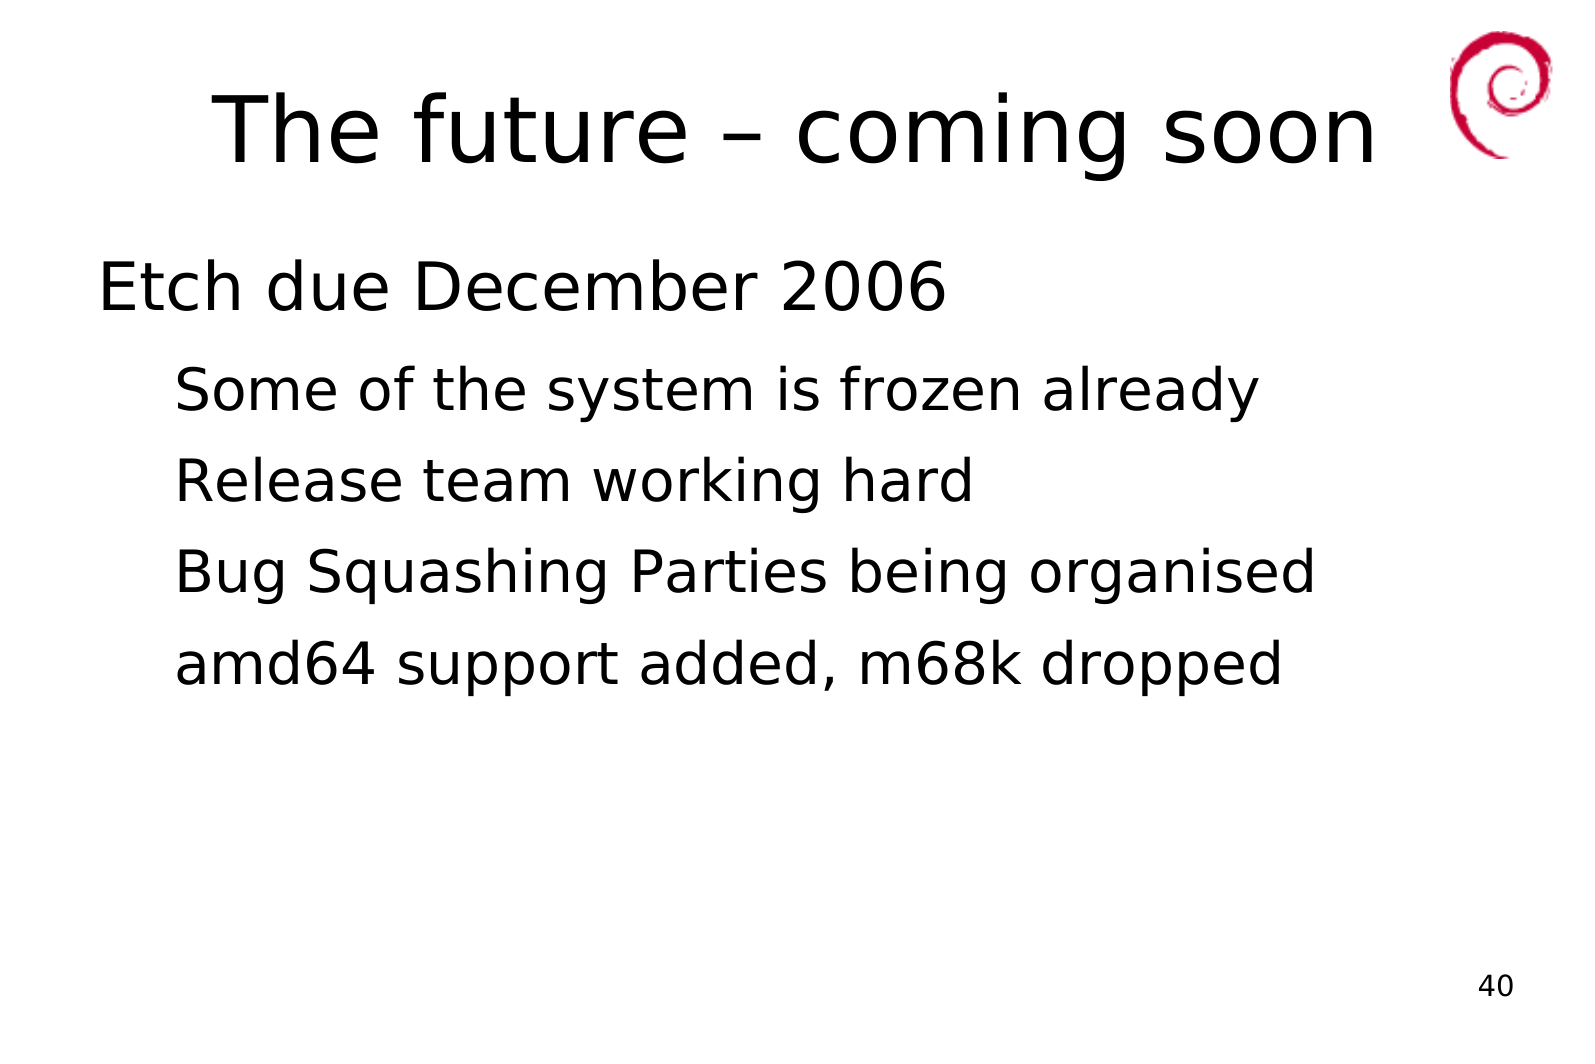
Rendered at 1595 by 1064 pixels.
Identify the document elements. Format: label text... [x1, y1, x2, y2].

list Etch due December 2006 Some of the system is frozen already Release team working hard Bug Squashing Parties being organised amd64 support added, m68k dropped [79, 248, 1515, 936]
title The future – coming soon [79, 42, 1515, 221]
picture [1450, 31, 1555, 159]
